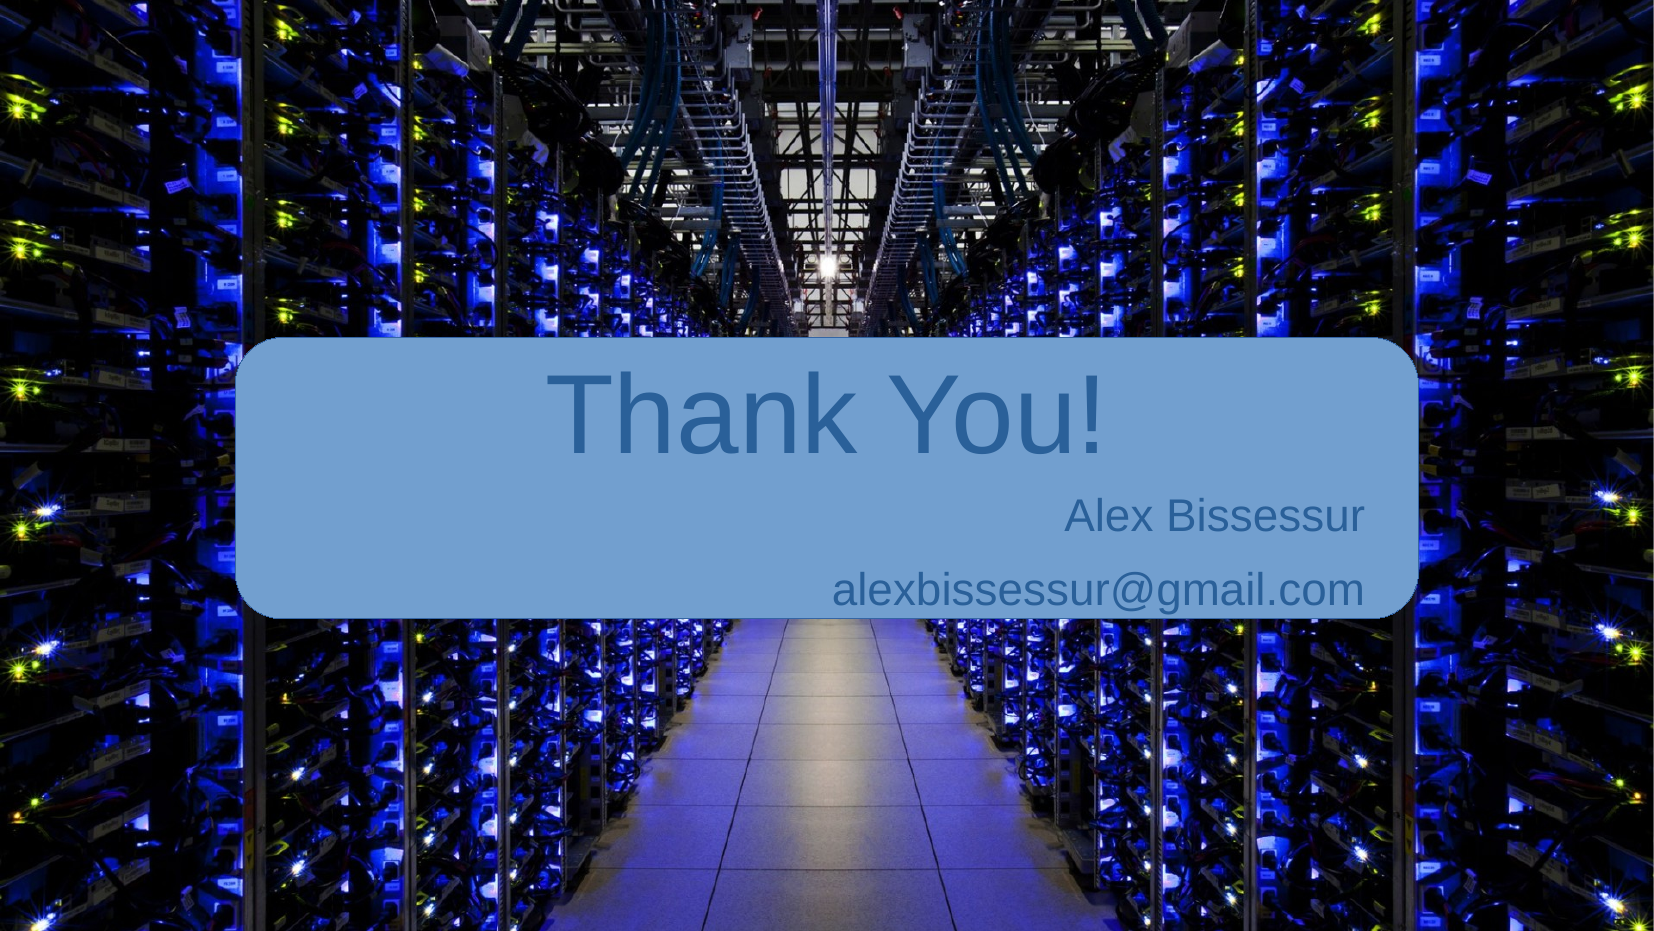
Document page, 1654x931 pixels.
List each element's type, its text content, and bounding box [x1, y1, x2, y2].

text_box Alex Bissessur alexbissessur@gmail.com [750, 482, 1381, 624]
text_box Thank You! [530, 344, 1123, 486]
text_box [235, 337, 1419, 619]
picture [0, 0, 1654, 931]
